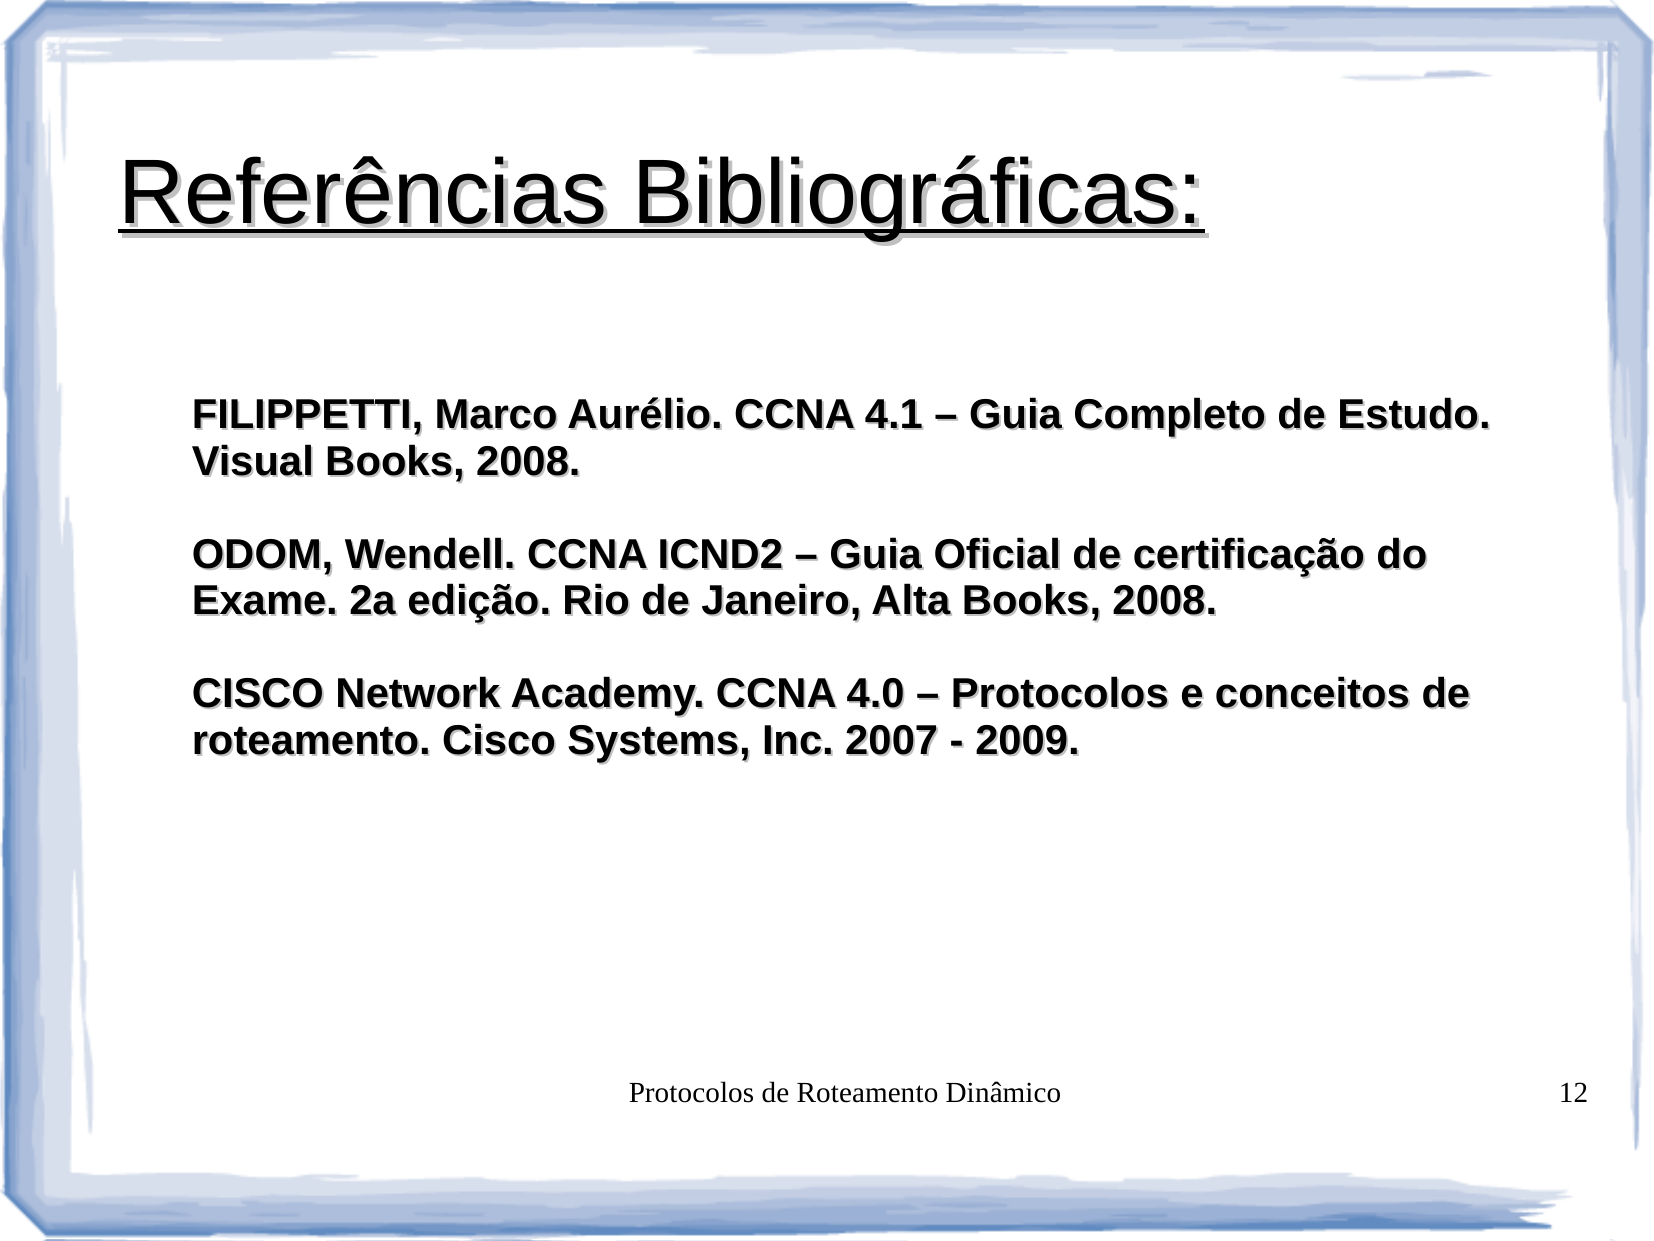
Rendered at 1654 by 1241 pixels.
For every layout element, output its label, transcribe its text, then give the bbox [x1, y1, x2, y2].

text_box FILIPPETTI, Marco Aurélio. CCNA 4.1 – Guia Completo de Estudo. Visual Books, 2008. ODOM, Wendell. CCNA ICND2 – Guia Oficial de certificação do Exame. 2a edição. Rio de Janeiro, Alta Books, 2008. CISCO Network Academy. CCNA 4.0 – Protocolos e conceitos de roteamento. Cisco Systems, Inc. 2007 - 2009. [177, 383, 1506, 1034]
title Referências Bibliográficas: [118, 88, 1571, 296]
picture [0, 0, 1654, 1241]
